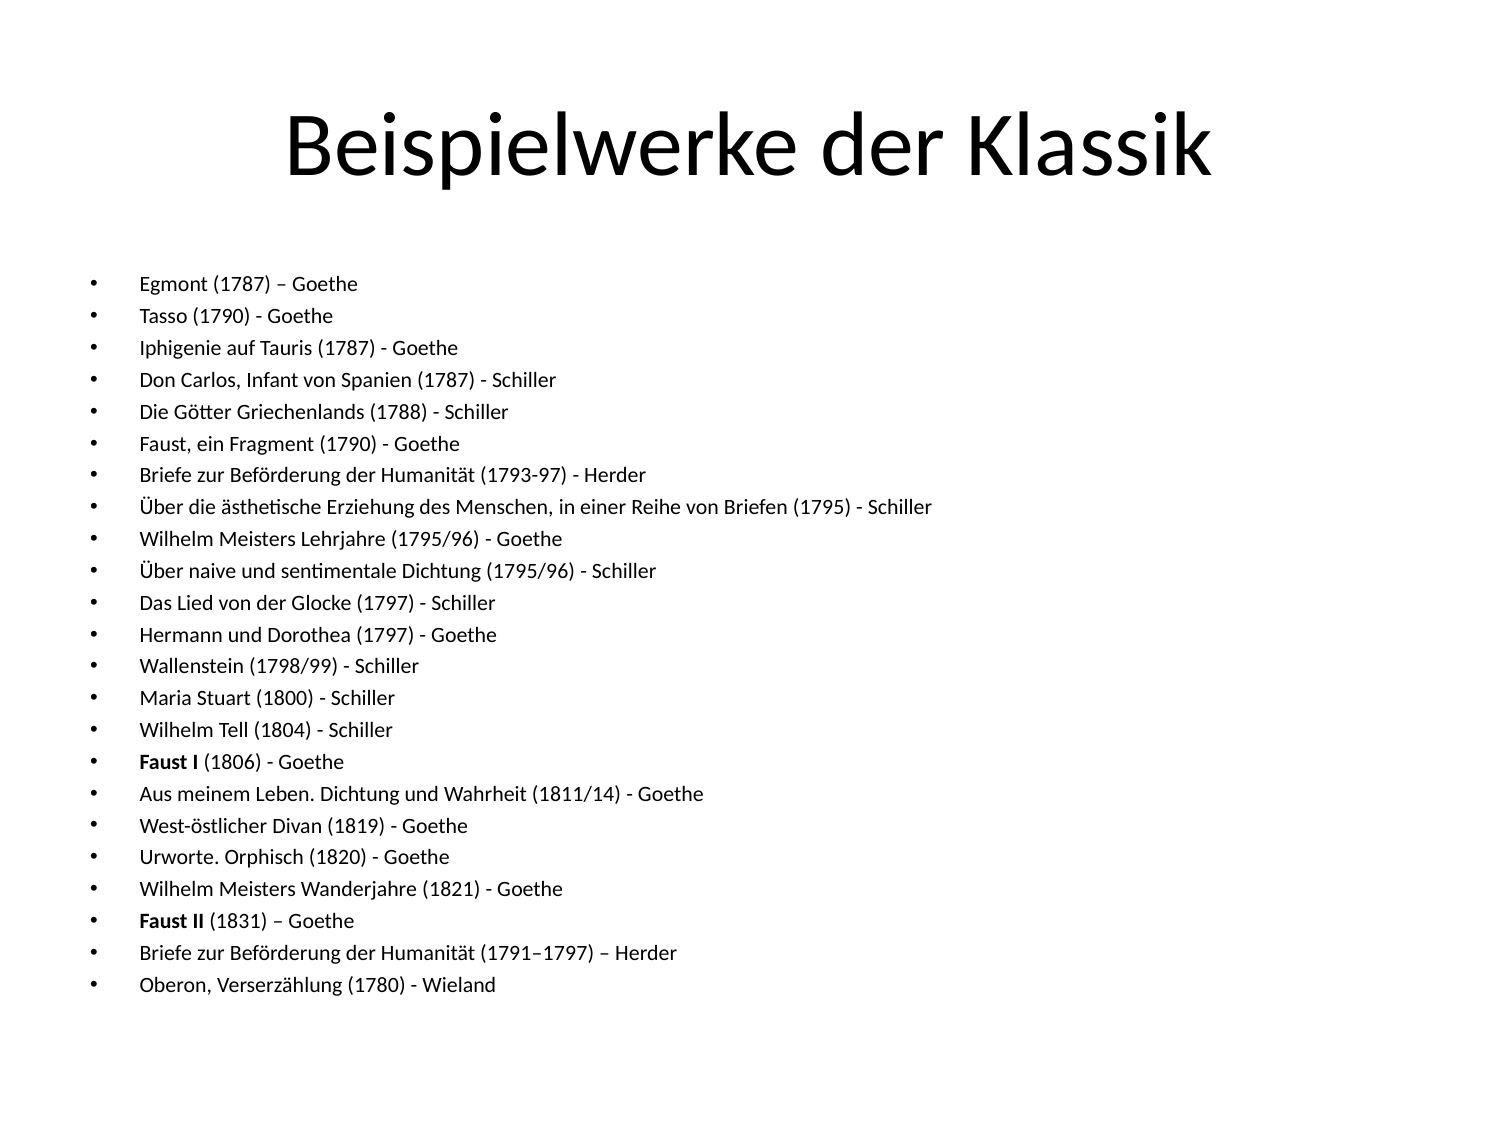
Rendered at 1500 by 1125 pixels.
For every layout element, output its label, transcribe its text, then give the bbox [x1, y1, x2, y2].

list Egmont (1787) – Goethe Tasso (1790) - Goethe Iphigenie auf Tauris (1787) - Goethe Don Carlos, Infant von Spanien (1787) - Schiller Die Götter Griechenlands (1788) - Schiller Faust, ein Fragment (1790) - Goethe Briefe zur Beförderung der Humanität (1793-97) - Herder Über die ästhetische Erziehung des Menschen, in einer Reihe von Briefen (1795) - Schiller Wilhelm Meisters Lehrjahre (1795/96) - Goethe Über naive und sentimentale Dichtung (1795/96) - Schiller Das Lied von der Glocke (1797) - Schiller Hermann und Dorothea (1797) - Goethe Wallenstein (1798/99) - Schiller Maria Stuart (1800) - Schiller Wilhelm Tell (1804) - Schiller Faust I (1806) - Goethe Aus meinem Leben. Dichtung und Wahrheit (1811/14) - Goethe West-östlicher Divan (1819) - Goethe Urworte. Orphisch (1820) - Goethe Wilhelm Meisters Wanderjahre (1821) - Goethe Faust II (1831) – Goethe Briefe zur Beförderung der Humanität (1791–1797) – Herder Oberon, Verserzählung (1780) - Wieland [75, 262, 1426, 1005]
title Beispielwerke der Klassik [75, 45, 1426, 233]
